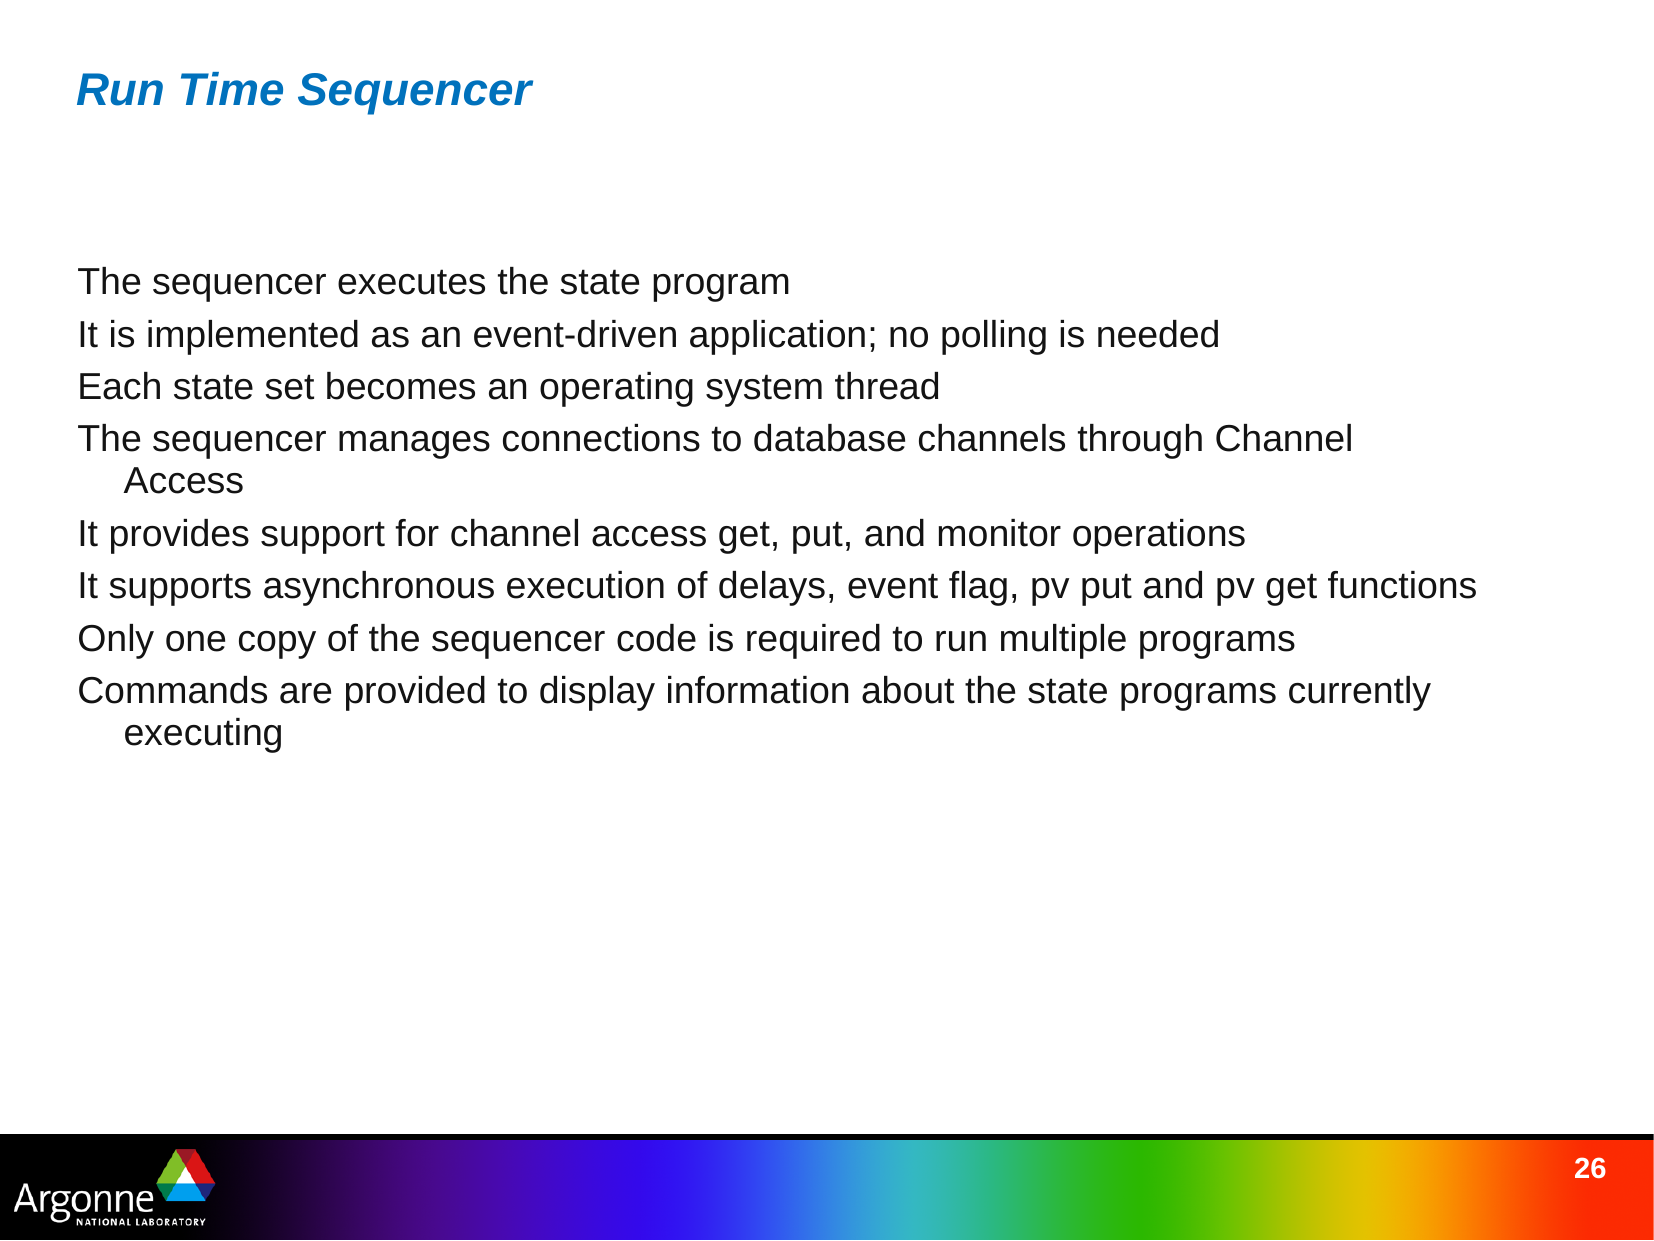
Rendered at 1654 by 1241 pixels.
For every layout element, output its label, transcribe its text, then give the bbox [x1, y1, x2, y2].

list The sequencer executes the state program It is implemented as an event-driven application; no polling is needed Each state set becomes an operating system thread The sequencer manages connections to database channels through Channel Access It provides support for channel access get, put, and monitor operations It supports asynchronous execution of delays, event flag, pv put and pv get functions Only one copy of the sequencer code is required to run multiple programs Commands are provided to display information about the state programs currently executing [62, 253, 1498, 1027]
title Run Time Sequencer [61, 45, 1500, 123]
picture [0, 1134, 1654, 1240]
